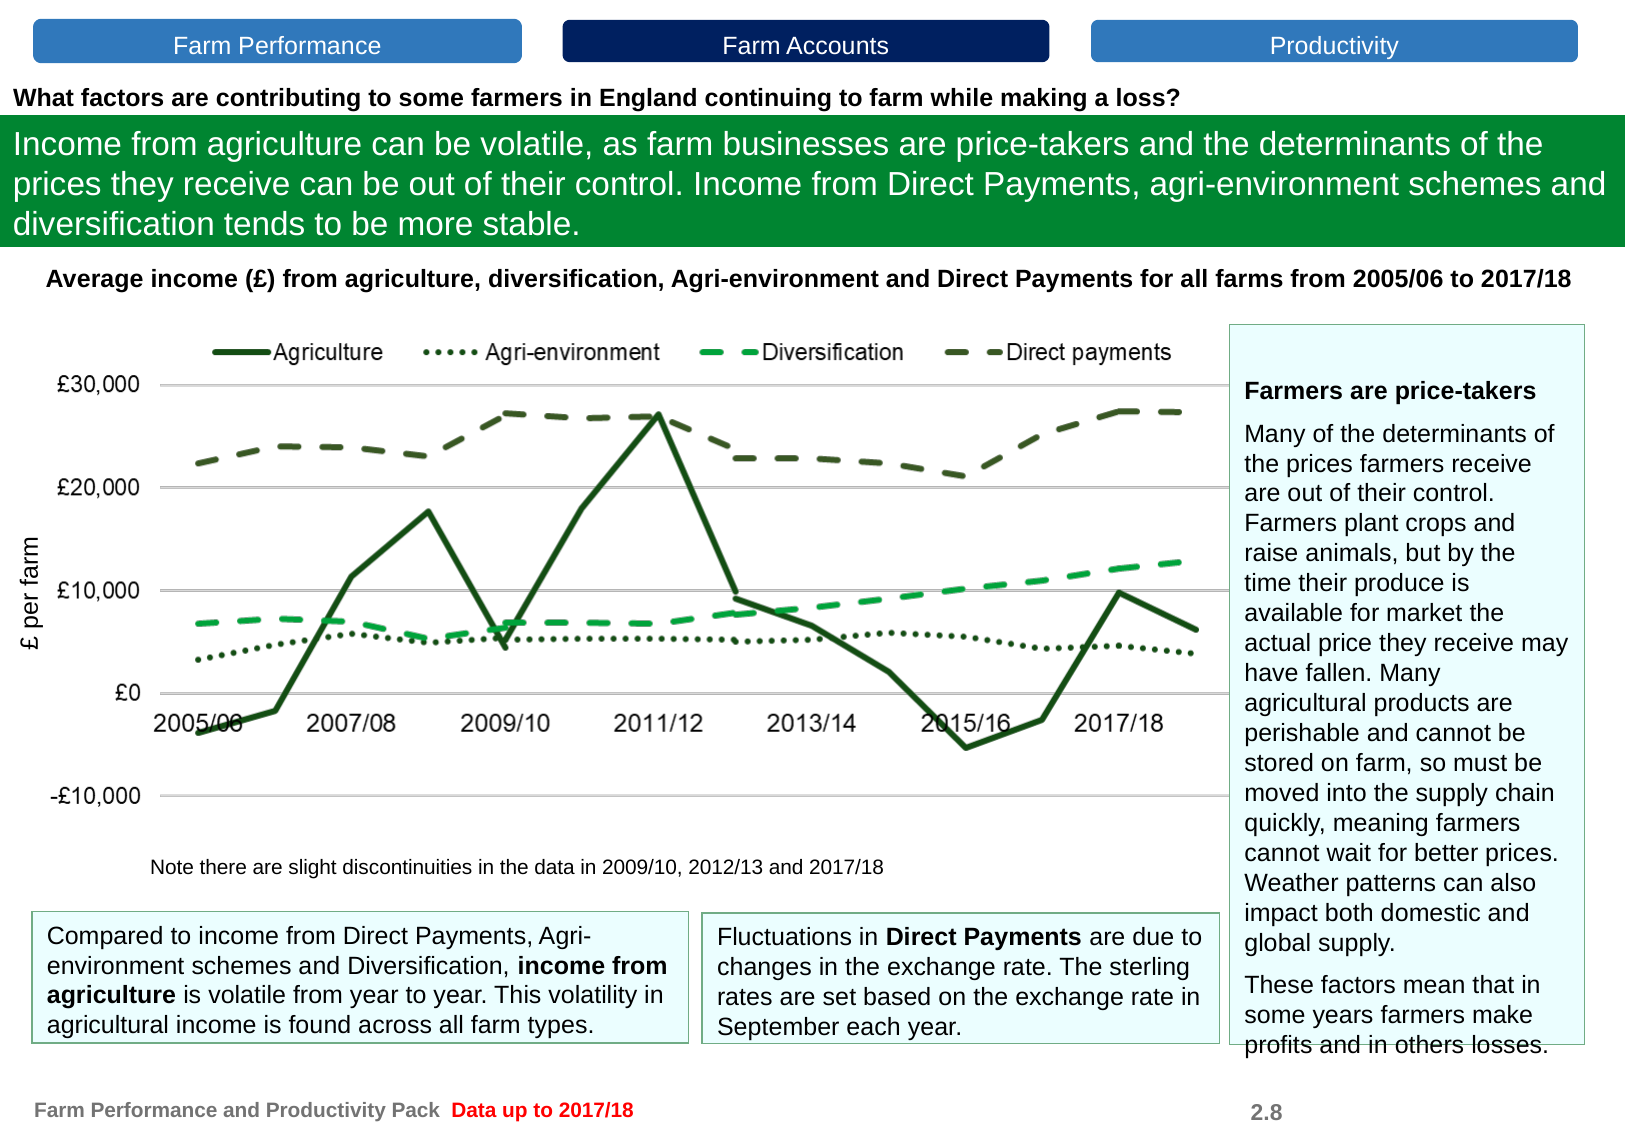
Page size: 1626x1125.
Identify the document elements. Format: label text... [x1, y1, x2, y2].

text_box Income from agriculture can be volatile, as farm businesses are price-takers and the determinants of the prices they receive can be out of their control. Income from Direct Payments, agri-environment schemes and diversification tends to be more stable. [0, 115, 1625, 247]
text_box 2.8 [1235, 1081, 1602, 1125]
text_box Farmers are price-takers Many of the determinants of the prices farmers receive are out of their control. Farmers plant crops and raise animals, but by the time their produce is available for market the actual price they receive may have fallen. Many agricultural products are perishable and cannot be stored on farm, so must be moved into the supply chain quickly, meaning farmers cannot wait for better prices. Weather patterns can also impact both domestic and global supply. These factors mean that in some years farmers make profits and in others losses. [1229, 324, 1585, 1045]
text_box Compared to income from Direct Payments, Agri-environment schemes and Diversification, income from agriculture is volatile from year to year. This volatility in agricultural income is found across all farm types. [31, 911, 689, 1044]
text_box £ per farm [5, 474, 51, 666]
text_box Average income (£) from agriculture, diversification, Agri-environment and Direct Payments for all farms from 2005/06 to 2017/18 [46, 263, 1575, 293]
text_box Farm Performance and Productivity Pack Data up to 2017/18 [34, 1097, 634, 1122]
text_box Note there are slight discontinuities in the data in 2009/10, 2012/13 and 2017/18 [150, 853, 884, 879]
picture [45, 287, 1253, 884]
text_box Farm Performance [34, 19, 521, 63]
text_box Productivity [1091, 19, 1578, 63]
text_box Fluctuations in Direct Payments are due to changes in the exchange rate. The sterling rates are set based on the exchange rate in September each year. [702, 912, 1220, 1044]
text_box What factors are contributing to some farmers in England continuing to farm while making a loss? [0, 74, 1210, 115]
text_box Farm Accounts [562, 19, 1050, 63]
